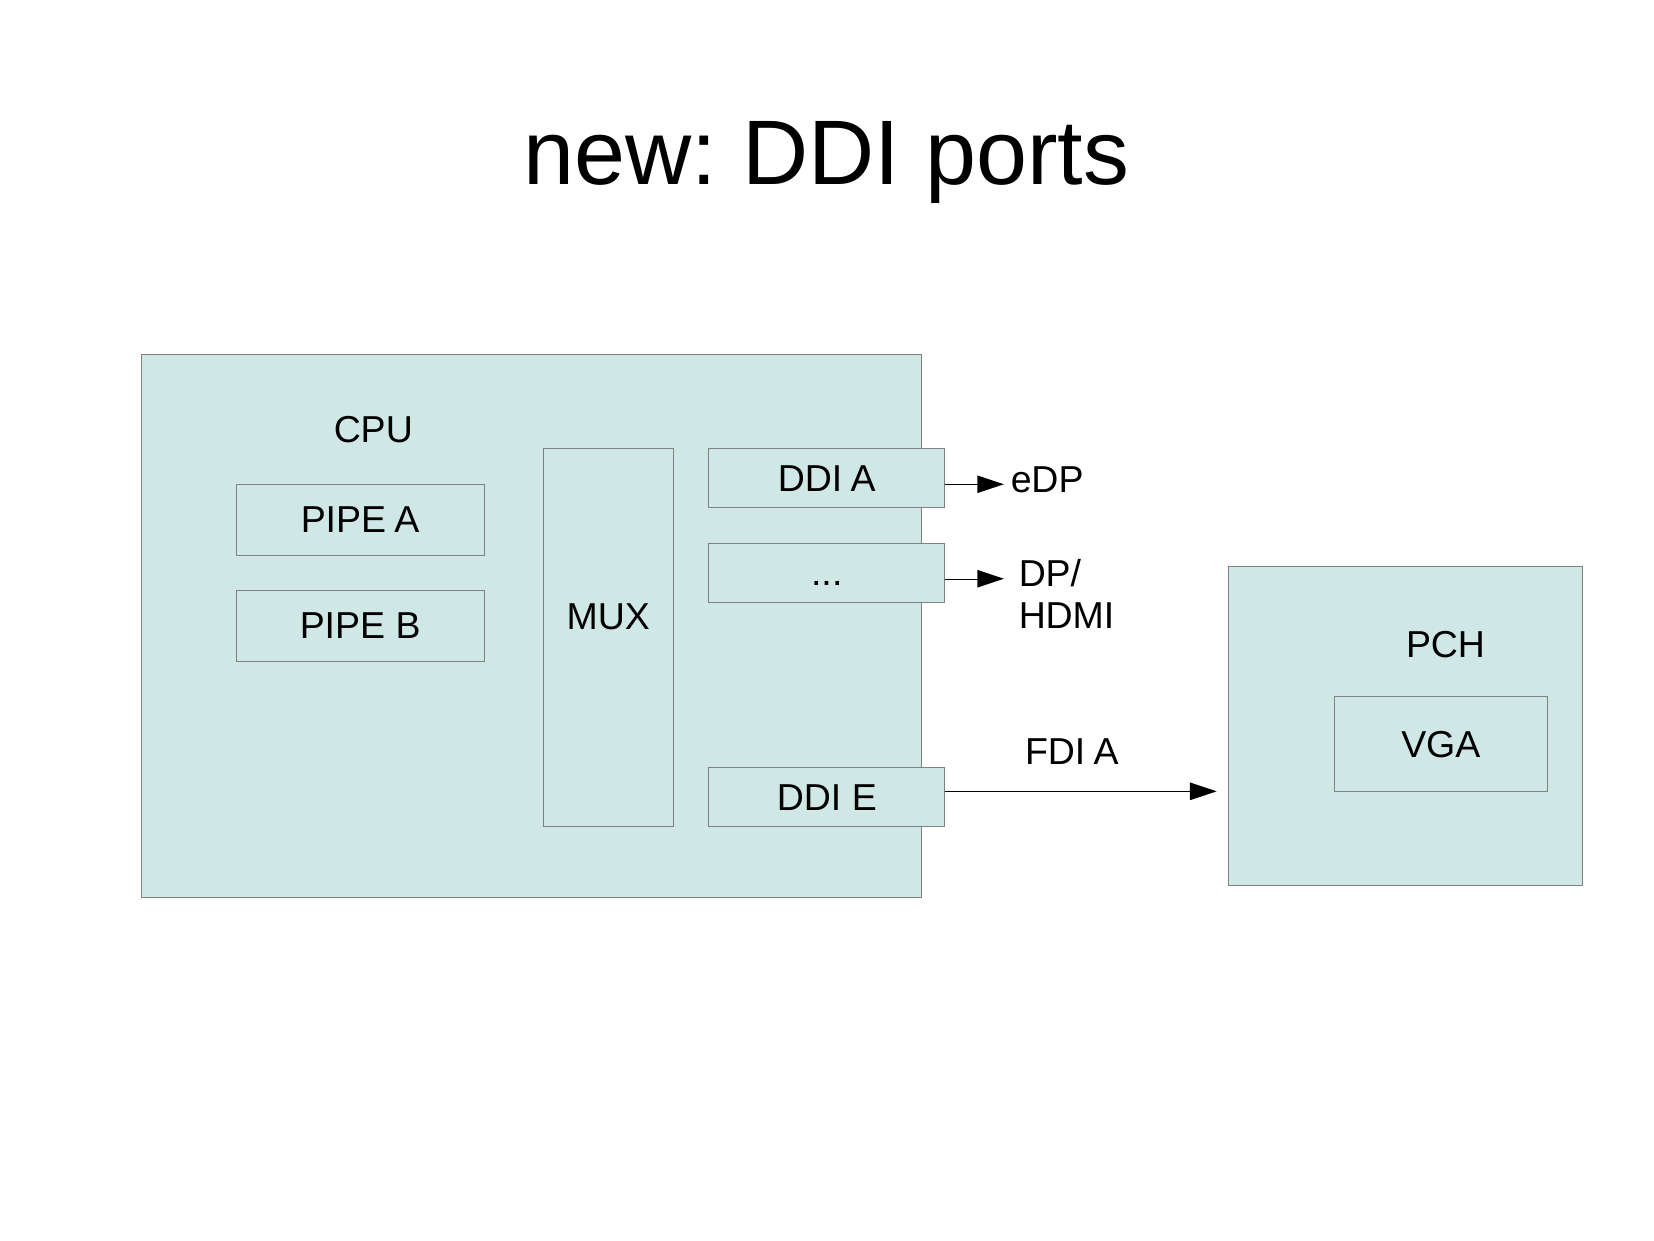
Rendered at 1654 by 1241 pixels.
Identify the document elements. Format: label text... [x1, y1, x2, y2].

text_box PIPE A [236, 484, 485, 556]
text_box [141, 354, 922, 898]
text_box PIPE B [236, 590, 485, 662]
text_box PCH [1391, 616, 1501, 674]
text_box DDI A [708, 448, 945, 508]
text_box [1228, 566, 1583, 886]
text_box VGA [1334, 696, 1548, 792]
text_box FDI A [1010, 722, 1134, 780]
title new: DDI ports [82, 49, 1571, 257]
text_box DDI E [708, 767, 945, 827]
text_box MUX [543, 448, 674, 827]
text_box DP/HDMI [1003, 545, 1192, 603]
text_box CPU [318, 401, 428, 459]
text_box eDP [996, 451, 1099, 508]
text_box ... [708, 543, 945, 603]
